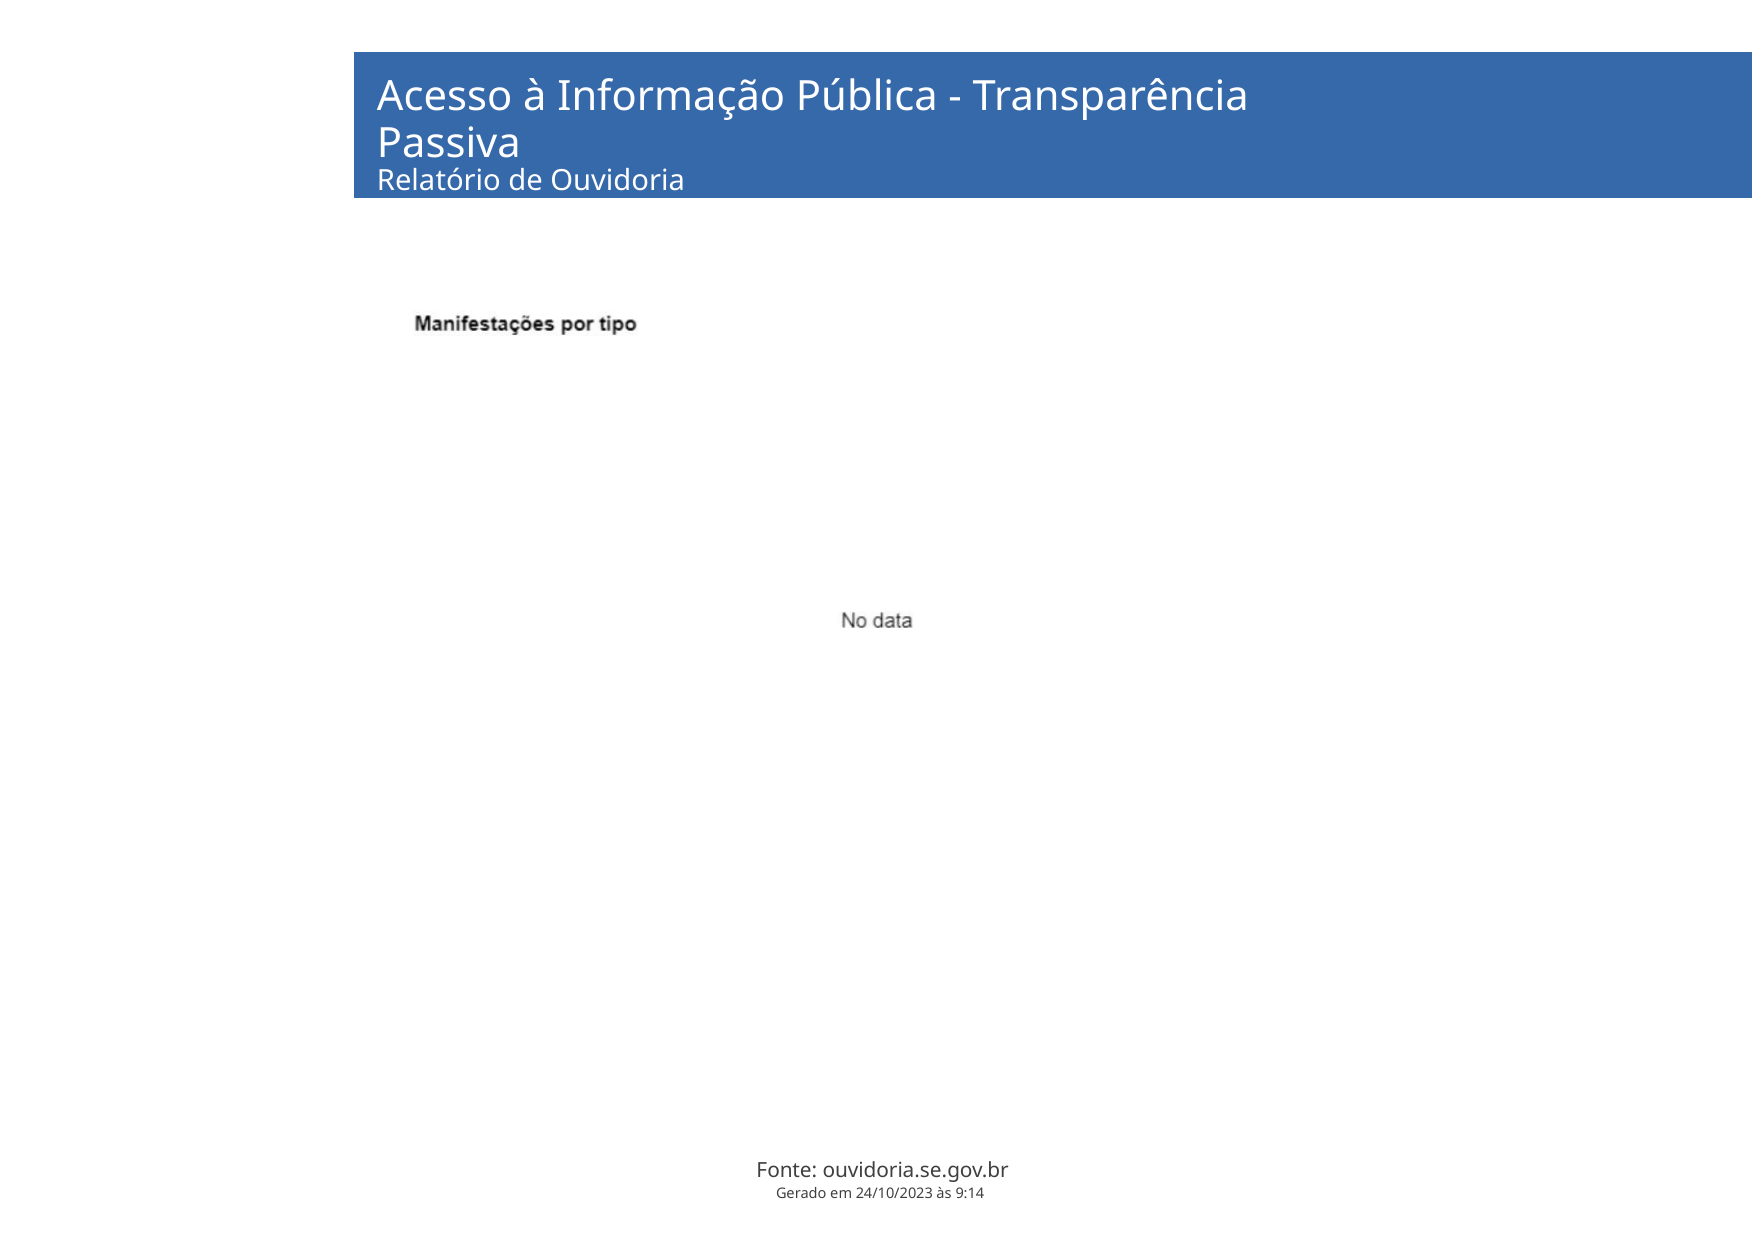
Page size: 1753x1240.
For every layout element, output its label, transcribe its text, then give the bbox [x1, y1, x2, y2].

text_box [155, 211, 1599, 1028]
text_box Acesso à Informação Pública - Transparência Passiva Relatório de Ouvidoria SETUR - Setembro a Setembro de 2023 [376, 72, 1403, 228]
text_box Fonte: ouvidoria.se.gov.br Gerado em 24/10/2023 às 9:14 [756, 1158, 1023, 1202]
text_box [354, 52, 1752, 198]
